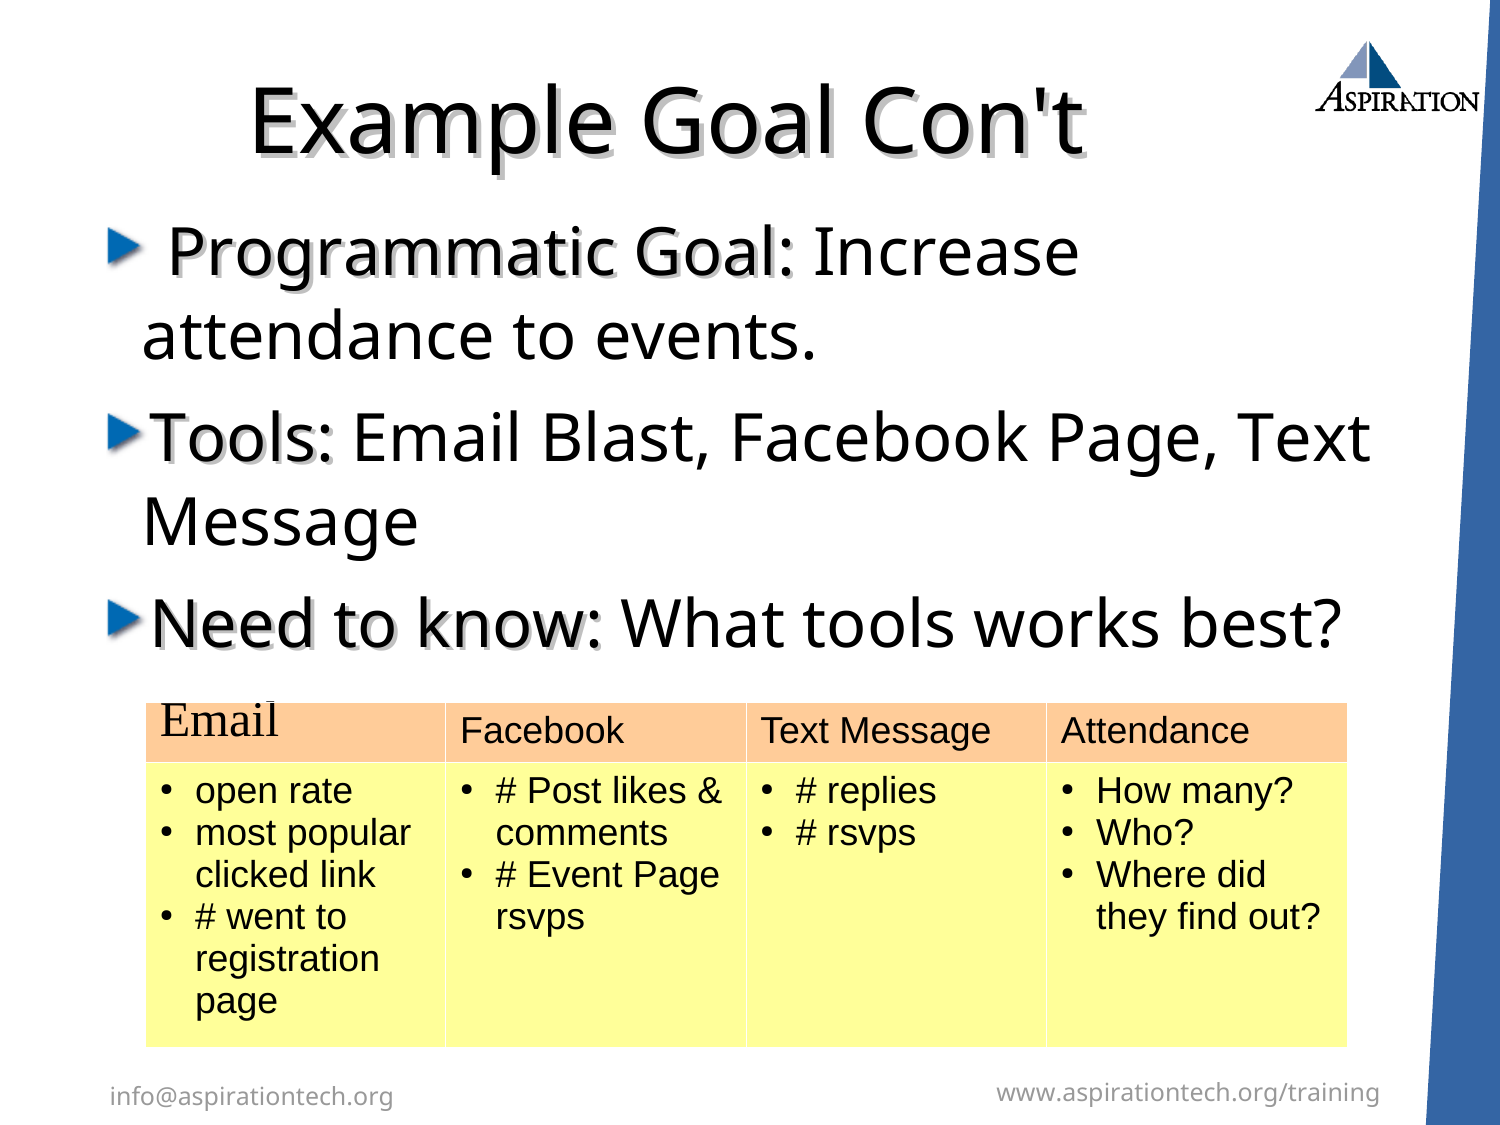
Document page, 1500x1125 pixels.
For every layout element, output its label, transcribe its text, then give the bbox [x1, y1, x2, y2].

table_cell # Post likes & comments # Event Page rsvps [446, 763, 746, 1047]
table_cell # replies # rsvps [747, 763, 1046, 1047]
title Example Goal Con't [49, 19, 1284, 203]
table_header Facebook [446, 703, 746, 762]
table_header Email [146, 703, 445, 762]
table_cell open rate most popular clicked link # went to registration page [146, 763, 445, 1047]
table_header Attendance [1047, 703, 1347, 762]
list Programmatic Goal: Increase attendance to events. Tools: Email Blast, Facebook Page, Text Message Need to know: What tools works best? [49, 203, 1447, 856]
table_cell How many? Who? Where did they find out? [1047, 763, 1347, 1047]
picture [1315, 41, 1480, 120]
table_header Text Message [747, 703, 1046, 762]
